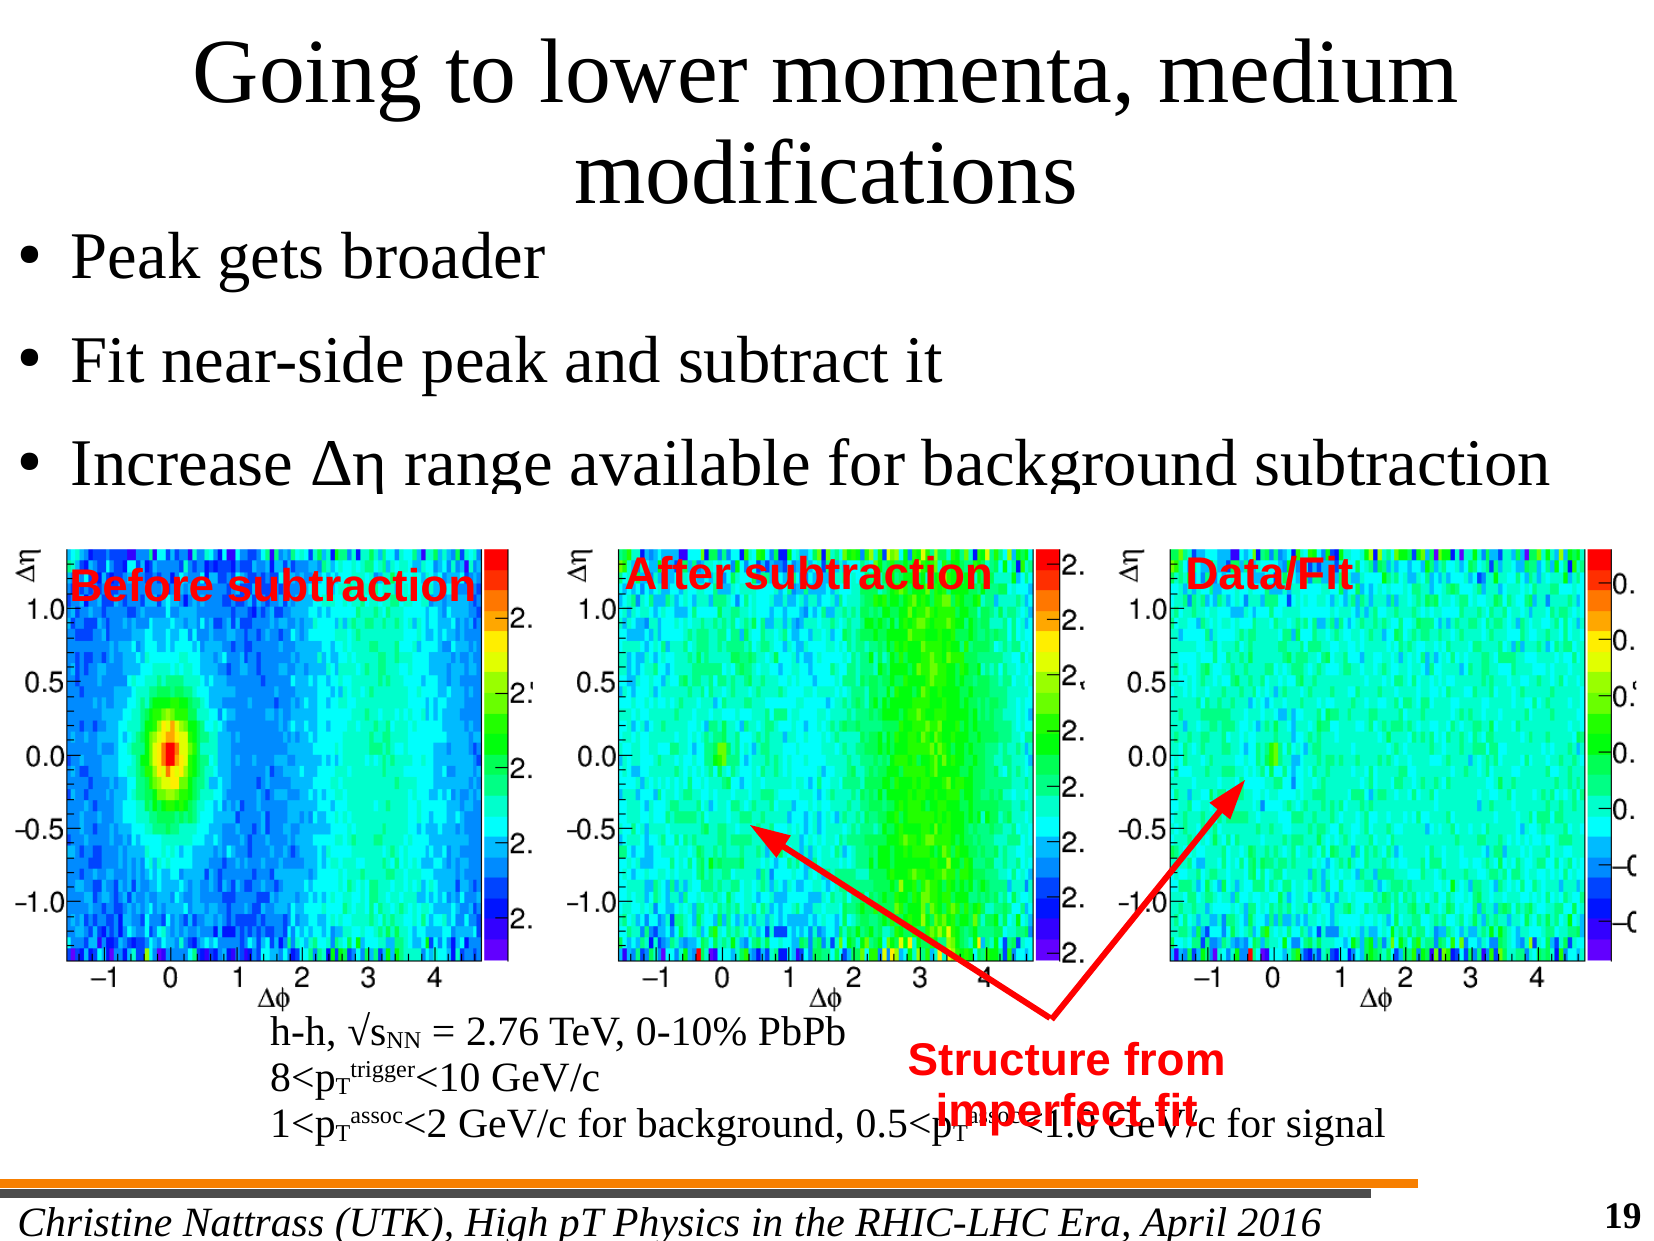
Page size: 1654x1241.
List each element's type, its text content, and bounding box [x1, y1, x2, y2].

title Going to lower momenta, medium modifications [82, 20, 1571, 219]
text_box Structure from imperfect fit [826, 1026, 1307, 1144]
text_box Before subtraction [54, 552, 535, 670]
text_box h-h, √sNN = 2.76 TeV, 0-10% PbPb 8<pTtrigger<10 GeV/c 1<pTassoc<2 GeV/c for background, 0.5<pTassoc<1.0 GeV/c for signal [255, 1000, 1627, 1209]
list Peak gets broader Fit near-side peak and subtract it Increase Δη range available for background subtraction [0, 219, 1636, 494]
picture [0, 494, 1654, 1018]
text_box After subtraction [609, 540, 1090, 658]
text_box Data/Fit [1170, 540, 1651, 658]
